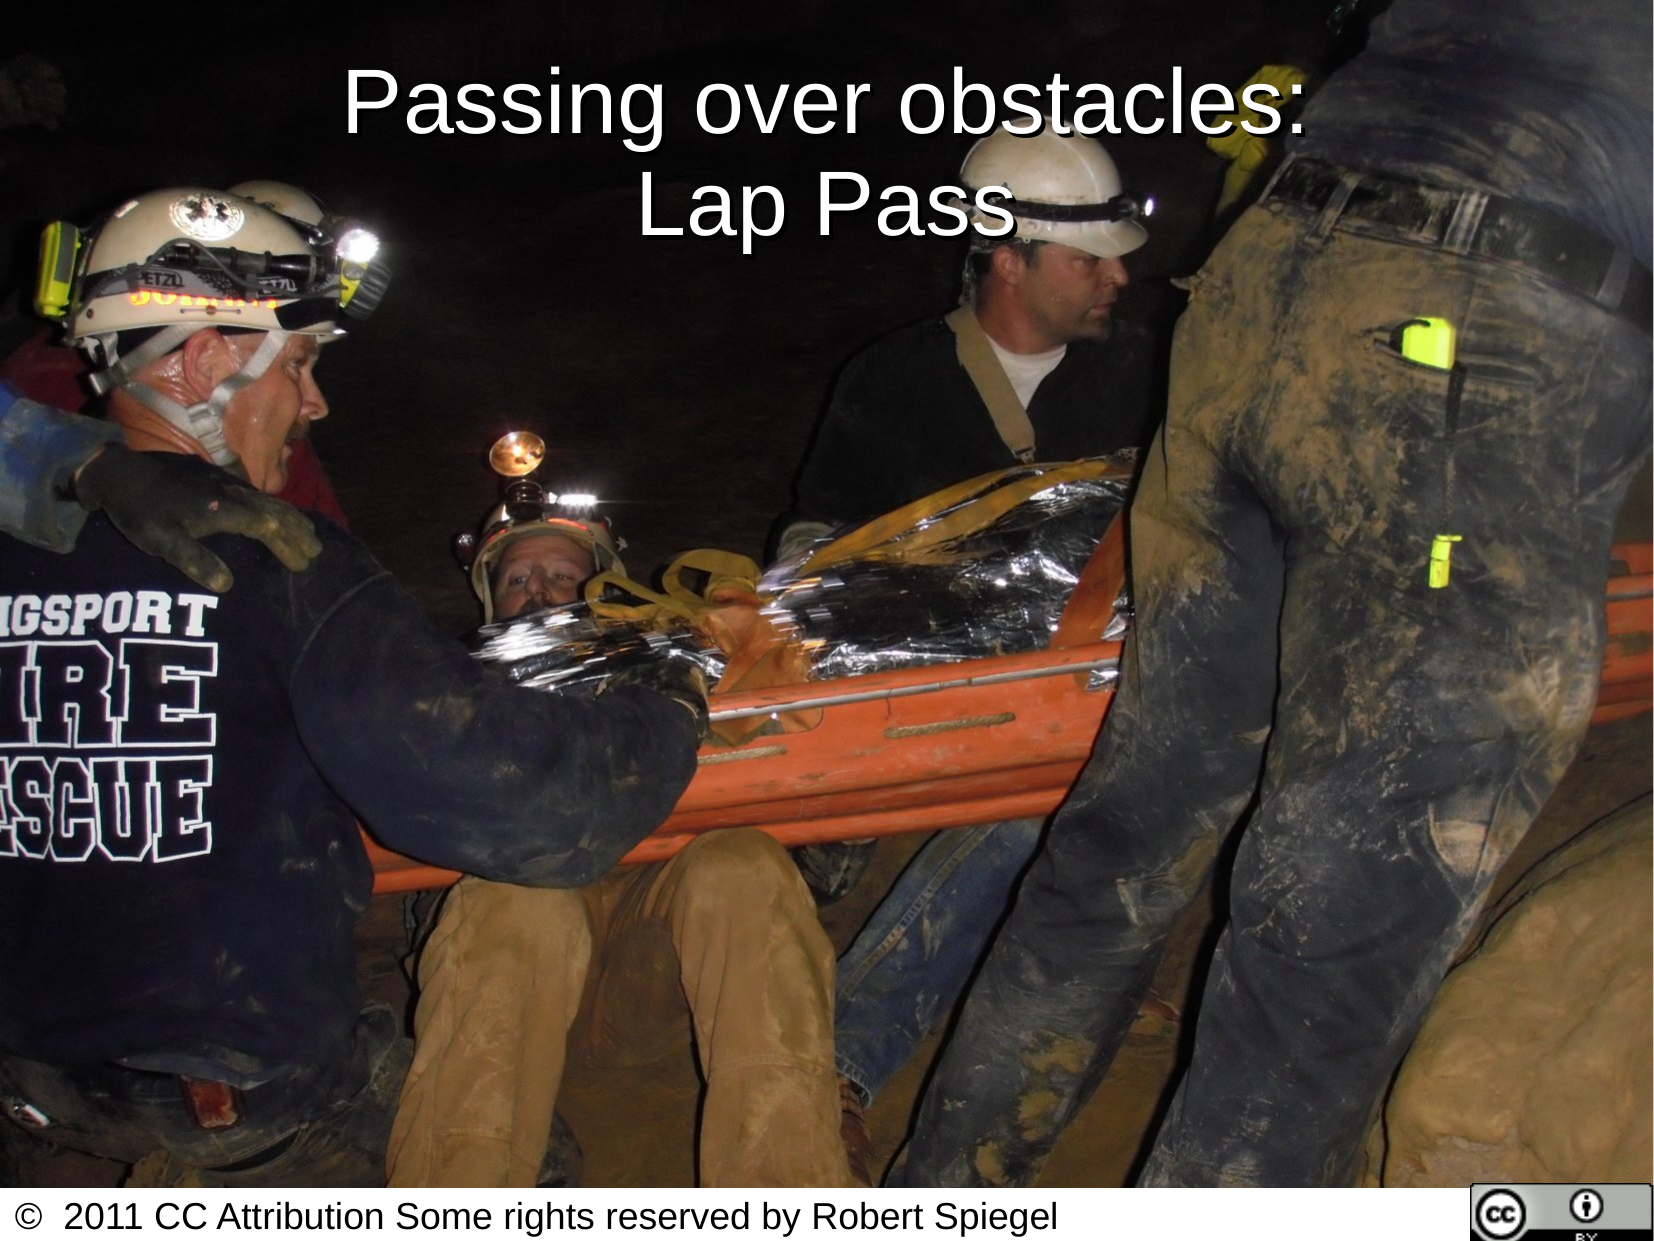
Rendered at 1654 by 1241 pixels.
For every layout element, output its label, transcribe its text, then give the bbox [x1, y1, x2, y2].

text_box © 2011 CC Attribution Some rights reserved by Robert Spiegel [0, 1188, 1470, 1241]
title Passing over obstacles: Lap Pass [82, 49, 1571, 257]
picture [0, 0, 1654, 1241]
